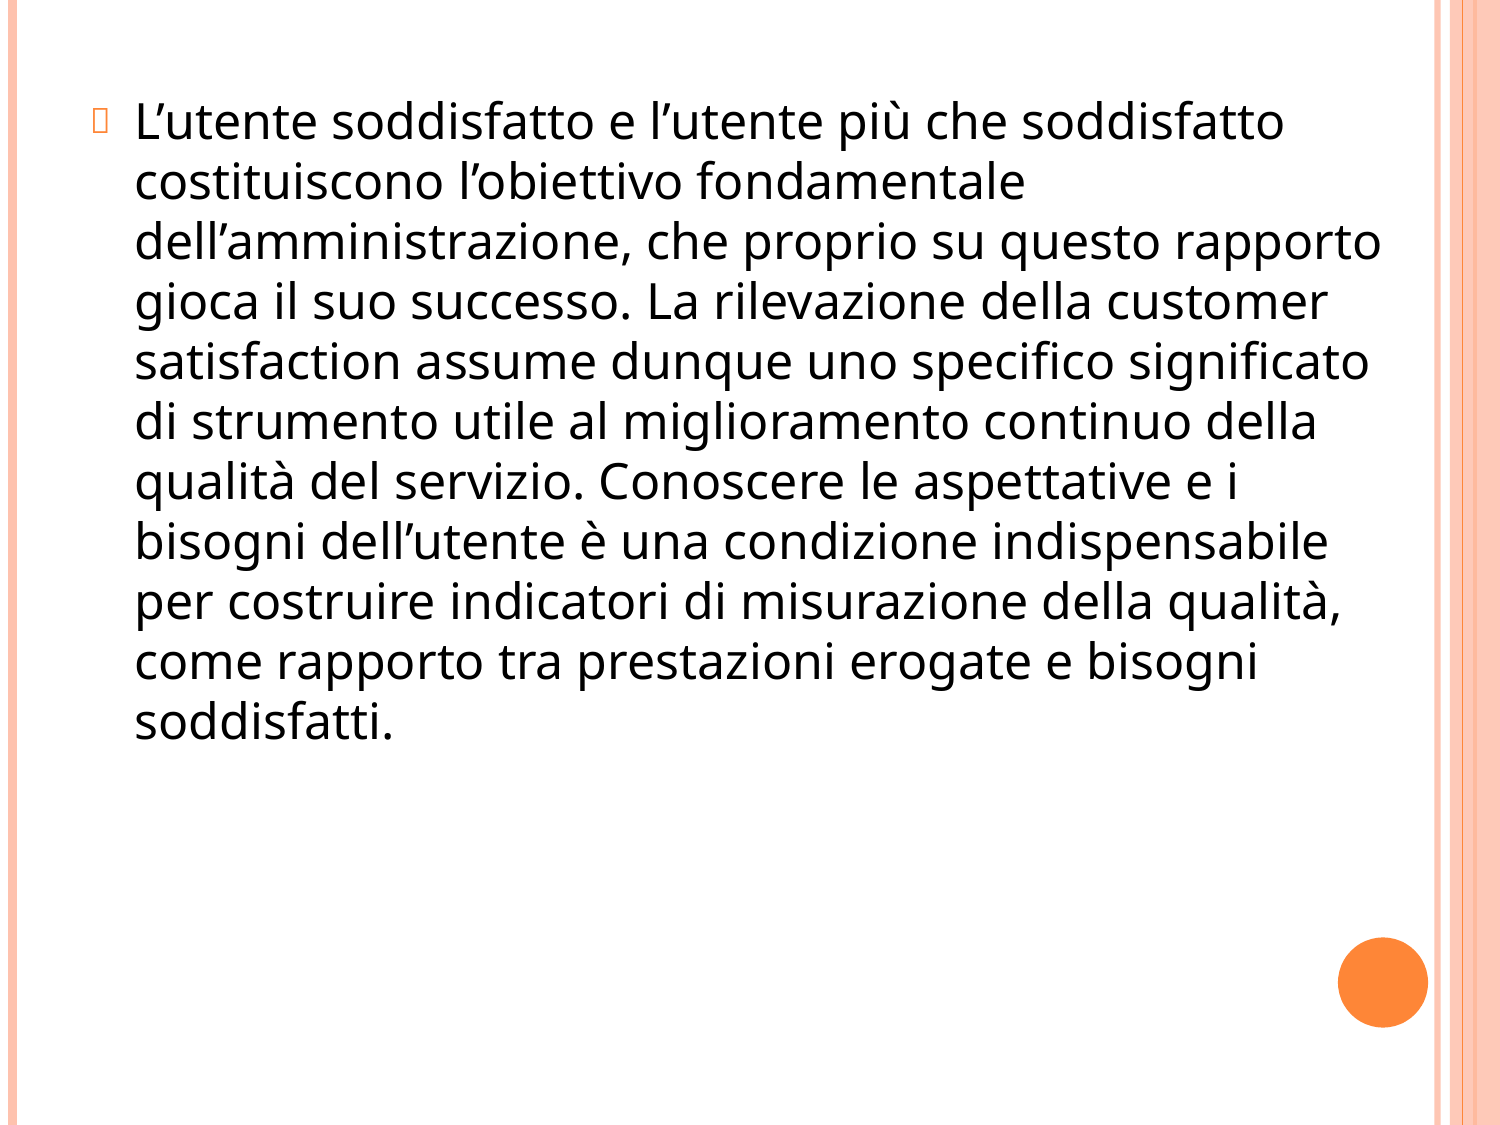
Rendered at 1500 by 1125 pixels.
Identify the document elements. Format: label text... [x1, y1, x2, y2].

list L’utente soddisfatto e l’utente più che soddisfatto costituiscono l’obiettivo fondamentale dell’amministrazione, che proprio su questo rapporto gioca il suo successo. La rilevazione della customer satisfaction assume dunque uno specifico significato di strumento utile al miglioramento continuo della qualità del servizio. Conoscere le aspettative e i bisogni dell’utente è una condizione indispensabile per costruire indicatori di misurazione della qualità, come rapporto tra prestazioni erogate e bisogni soddisfatti. [75, 82, 1425, 1038]
